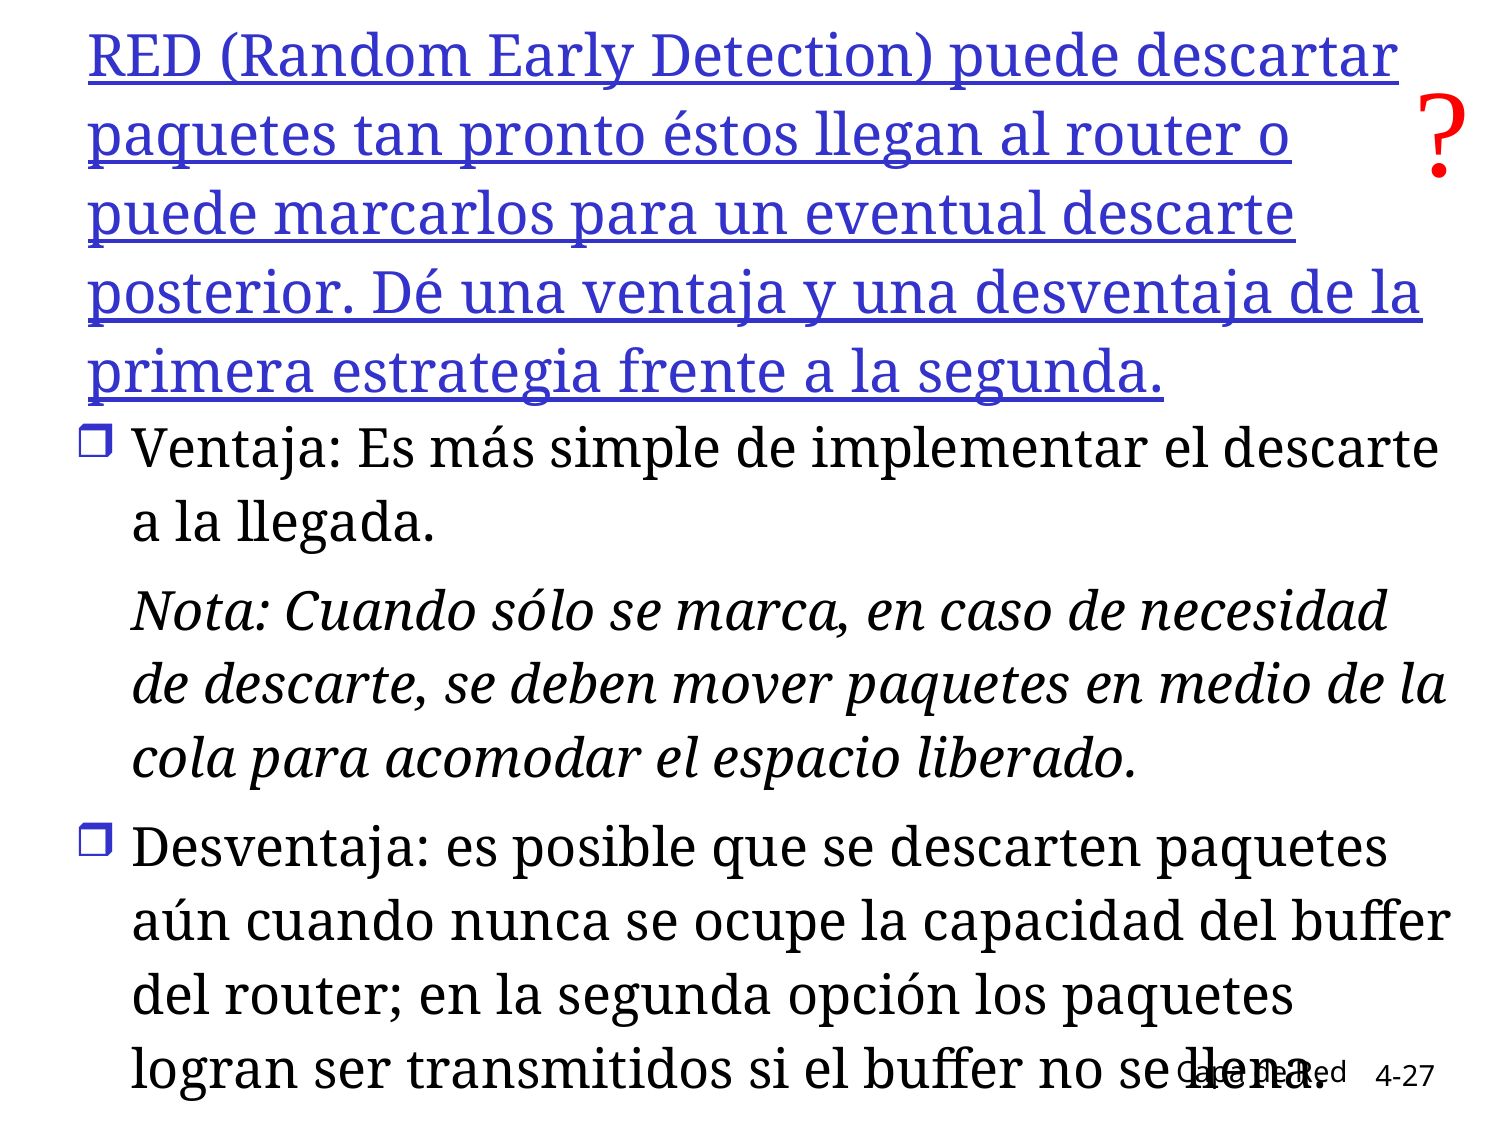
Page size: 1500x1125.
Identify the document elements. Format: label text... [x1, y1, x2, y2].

text_box ? [1399, 44, 1486, 294]
title RED (Random Early Detection) puede descartar paquetes tan pronto éstos llegan al router o puede marcarlos para un eventual descarte posterior. Dé una ventaja y una desventaja de la primera estrategia frente a la segunda. [87, 83, 1426, 341]
list Ventaja: Es más simple de implementar el descarte a la llegada. Nota: Cuando sólo se marca, en caso de necesidad de descarte, se deben mover paquetes en medio de la cola para acomodar el espacio liberado. Desventaja: es posible que se descarten paquetes aún cuando nunca se ocupe la capacidad del buffer del router; en la segunda opción los paquetes logran ser transmitidos si el buffer no se llena. [75, 409, 1463, 1053]
